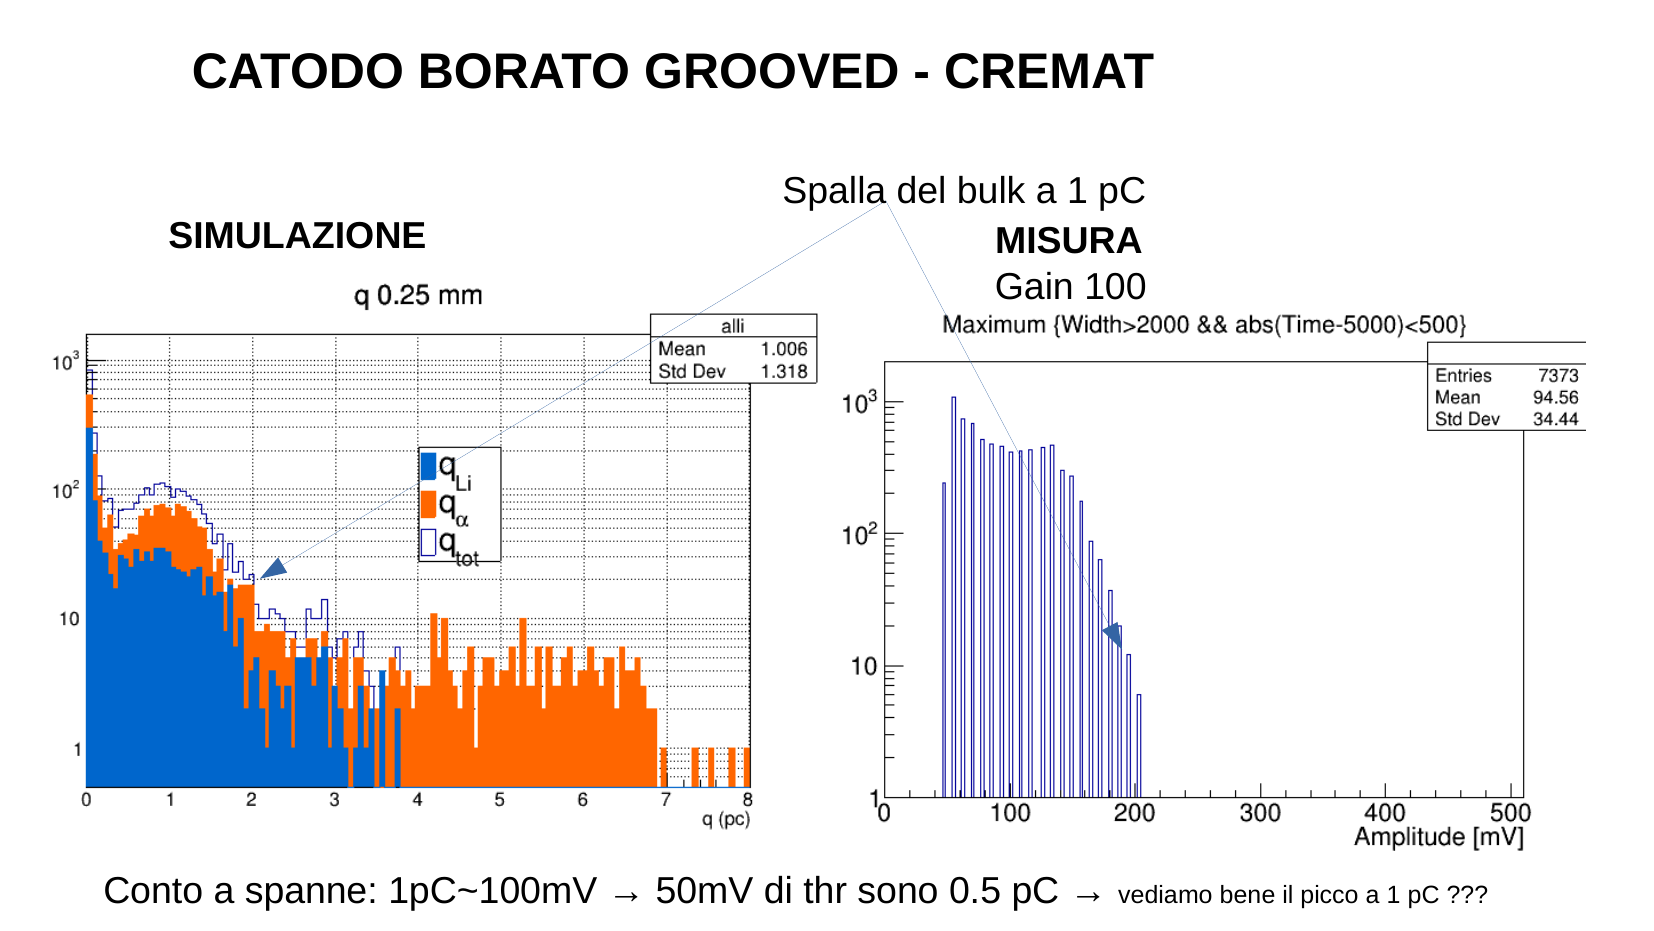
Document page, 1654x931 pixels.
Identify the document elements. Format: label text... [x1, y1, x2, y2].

picture [4, 278, 833, 844]
text_box Conto a spanne: 1pC~100mV → 50mV di thr sono 0.5 pC → vediamo bene il picco a 1 pC ??? [88, 862, 1505, 920]
text_box CATODO BORATO GROOVED - CREMAT [177, 35, 1252, 162]
text_box Gain 100 [979, 257, 1162, 315]
text_box MISURA [980, 212, 1167, 270]
picture [843, 312, 1586, 852]
text_box Spalla del bulk a 1 pC [767, 161, 1162, 219]
text_box SIMULAZIONE [153, 206, 442, 264]
